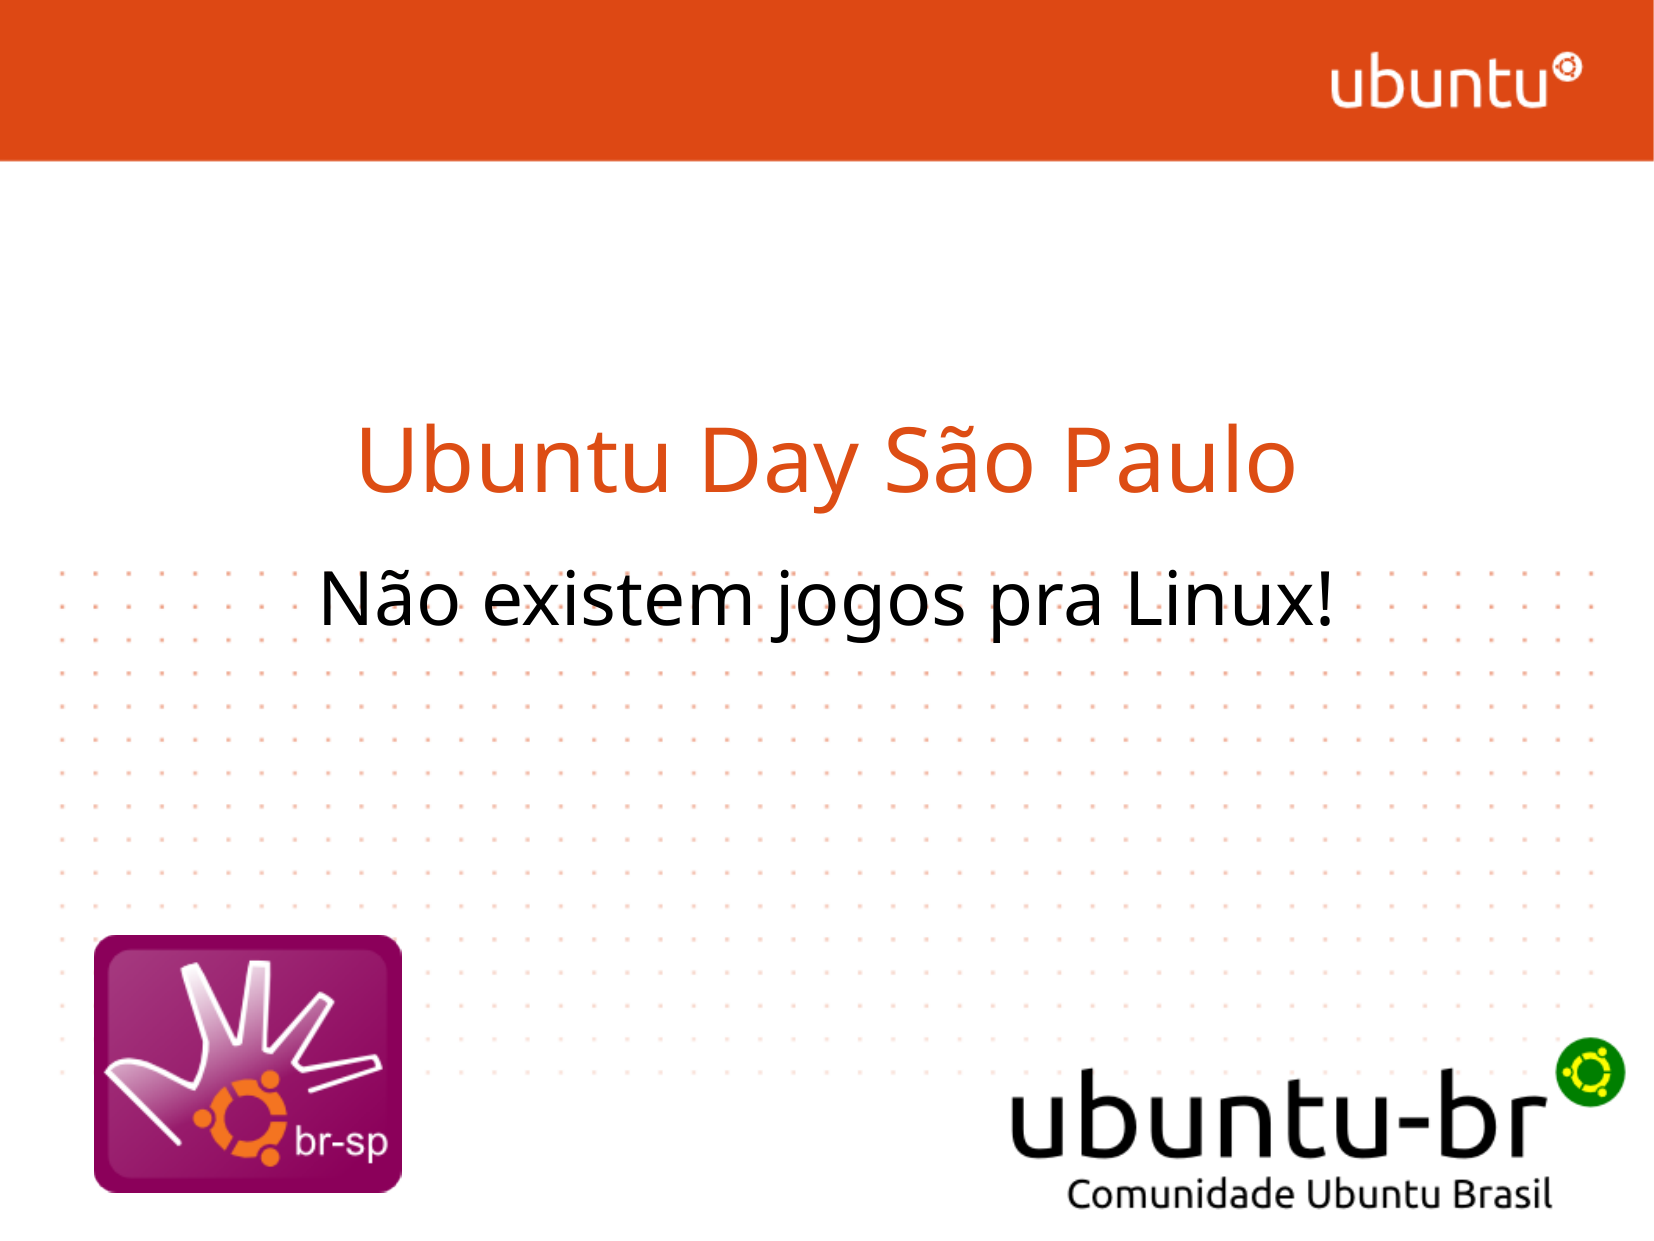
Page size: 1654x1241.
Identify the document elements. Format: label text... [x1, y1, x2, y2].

picture [0, 0, 1654, 1241]
list Ubuntu Day São Paulo Não existem jogos pra Linux! [99, 396, 1555, 650]
